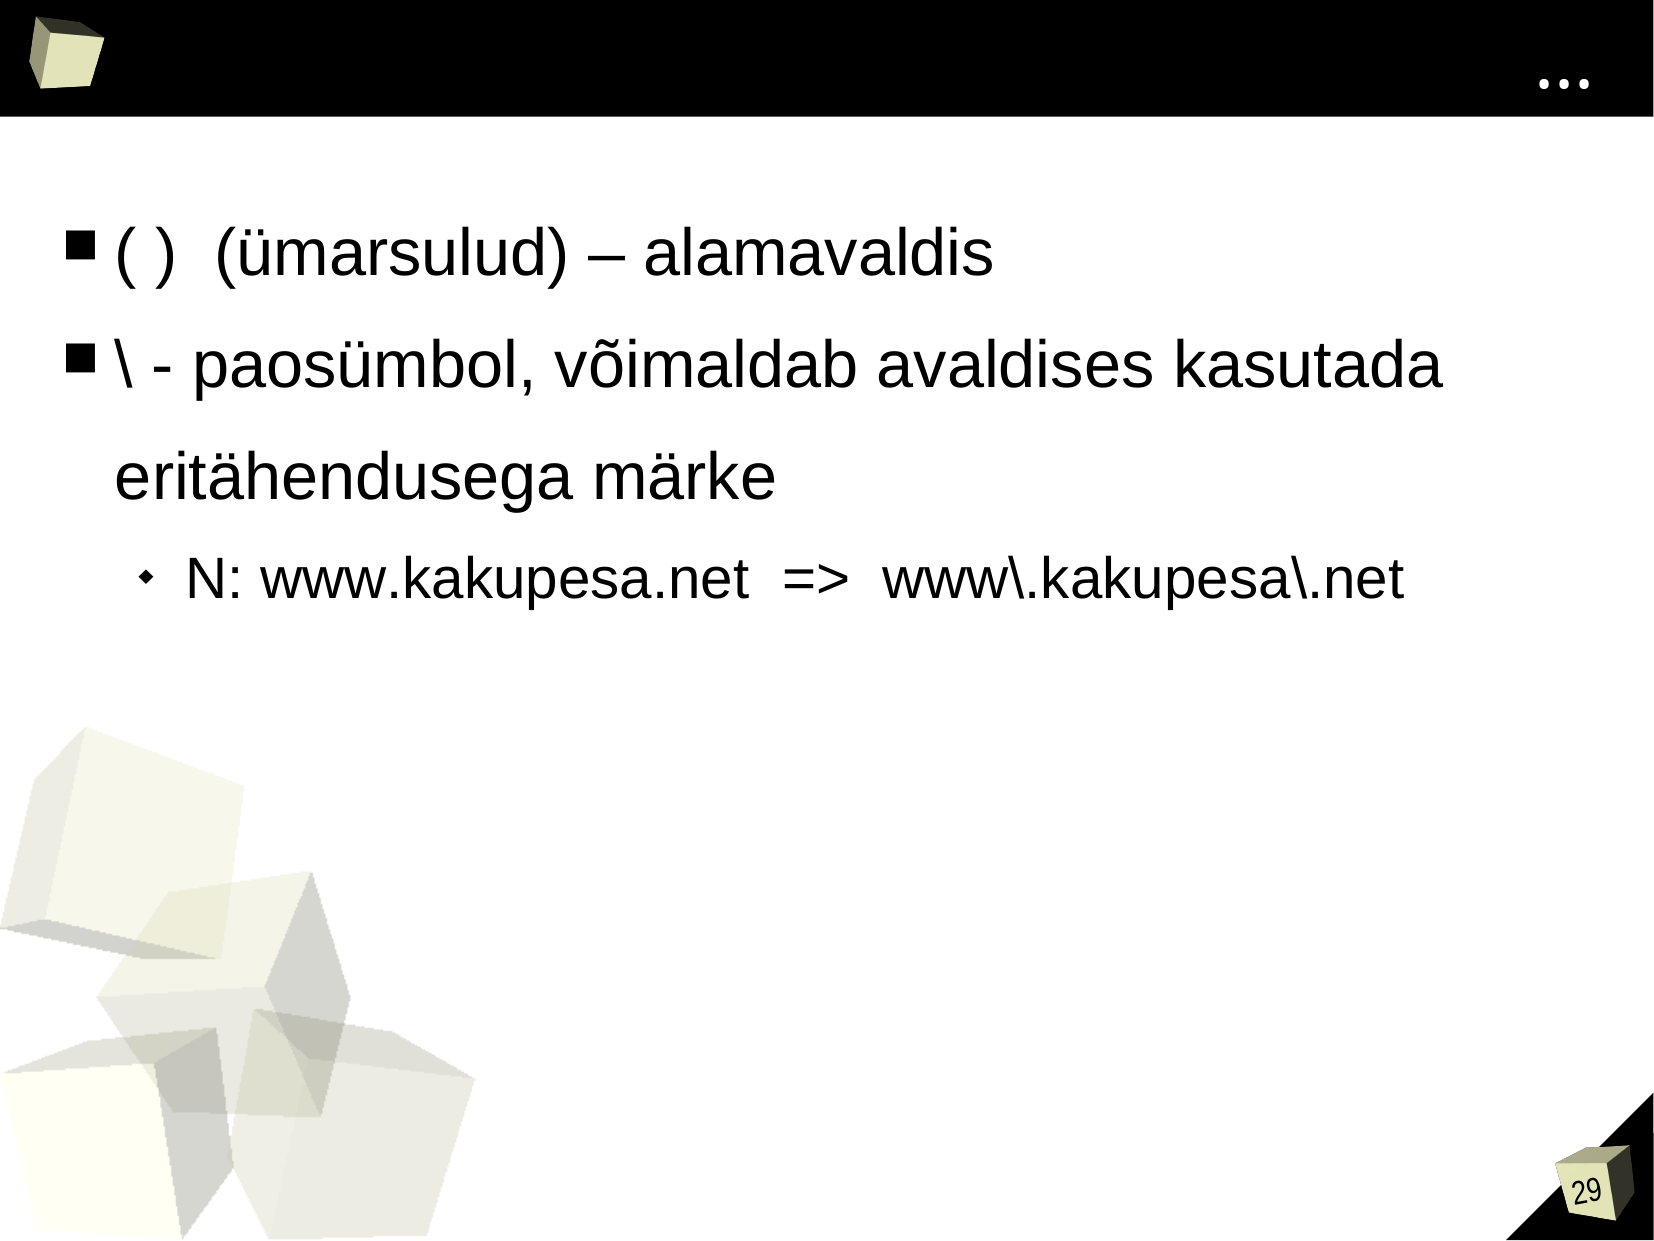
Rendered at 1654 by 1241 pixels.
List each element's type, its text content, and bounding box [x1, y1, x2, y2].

title ... [118, 0, 1595, 119]
picture [0, 726, 477, 1241]
list ( ) (ümarsulud) – alamavaldis \ - paosümbol, võimaldab avaldises kasutada eritähendusega märke N: www.kakupesa.net => www\.kakupesa\.net [44, 177, 1611, 1214]
